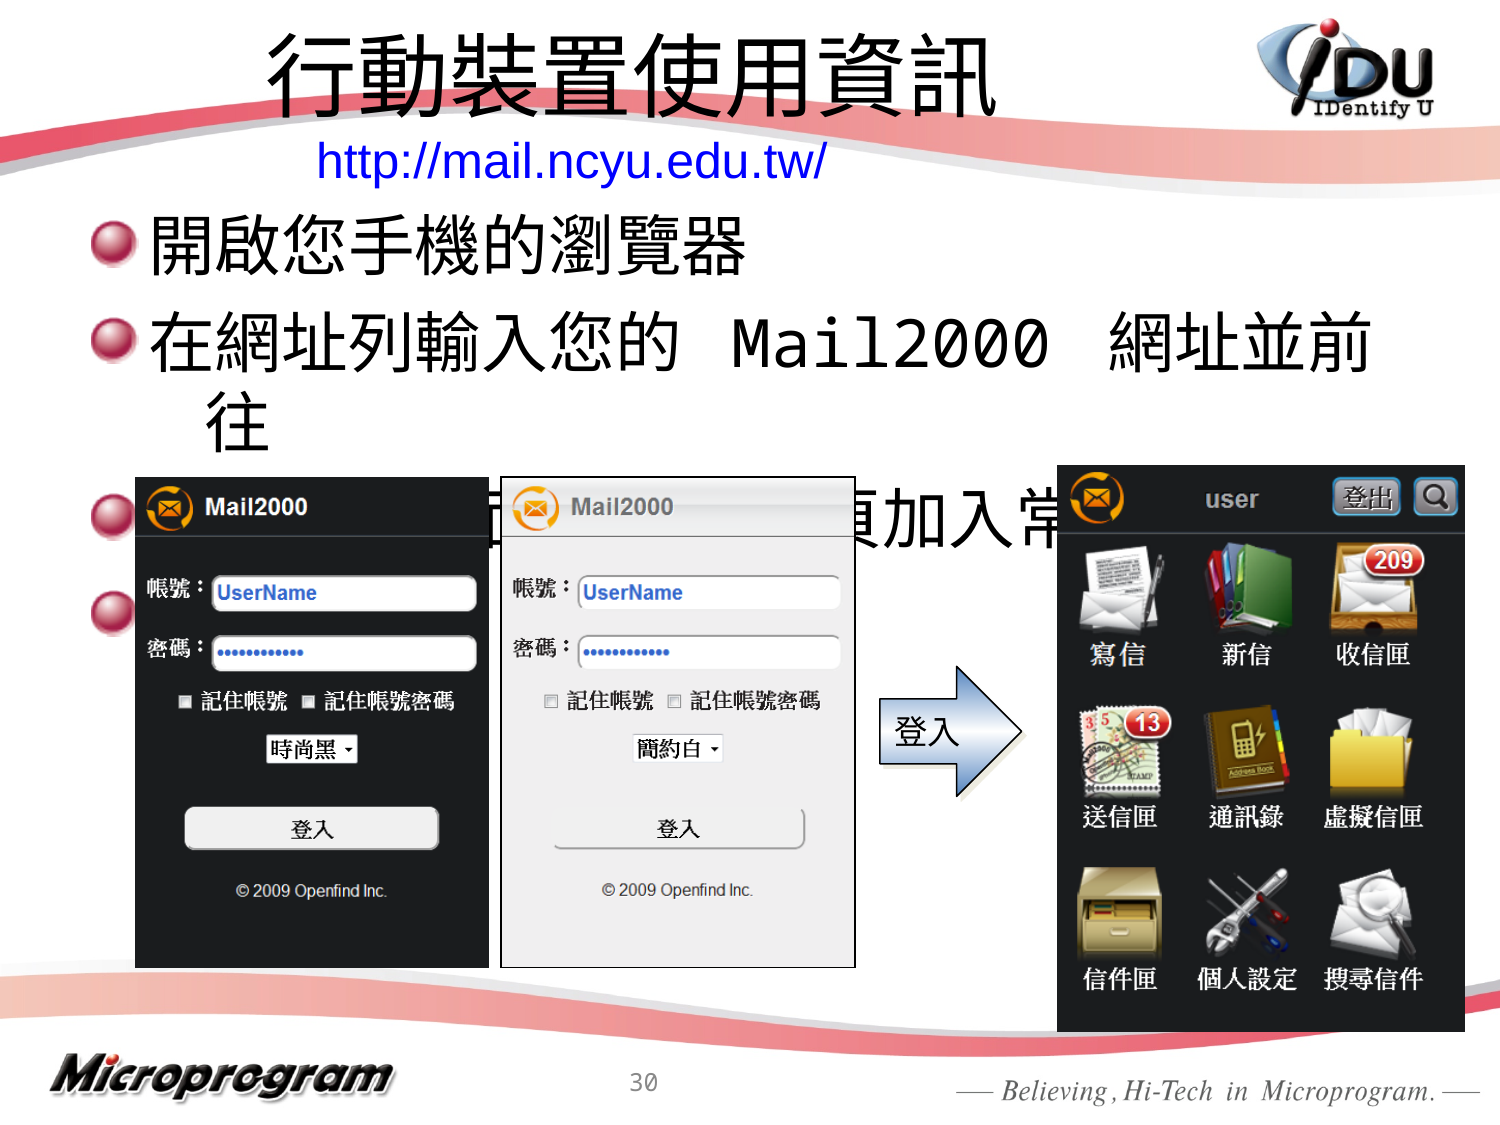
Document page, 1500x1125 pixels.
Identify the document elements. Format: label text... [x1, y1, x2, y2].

text_box [468, 1053, 819, 1114]
picture [1057, 465, 1465, 1032]
picture [135, 477, 489, 968]
title 行動裝置使用資訊 [35, 11, 1231, 118]
text_box 登入 [879, 666, 1022, 797]
text_box http://mail.ncyu.edu.tw/ [301, 120, 843, 196]
picture [501, 477, 855, 967]
text_box 開啟您手機的瀏覽器 在網址列輸入您的 Mail2000 網址並前往 進入登入畫面後，將此頁加入常用書籤 [489, 545, 500, 875]
text_box 開啟您手機的瀏覽器 在網址列輸入您的 Mail2000 網址並前往 進入登入畫面後，將此頁加入常用書籤 [77, 196, 1427, 875]
